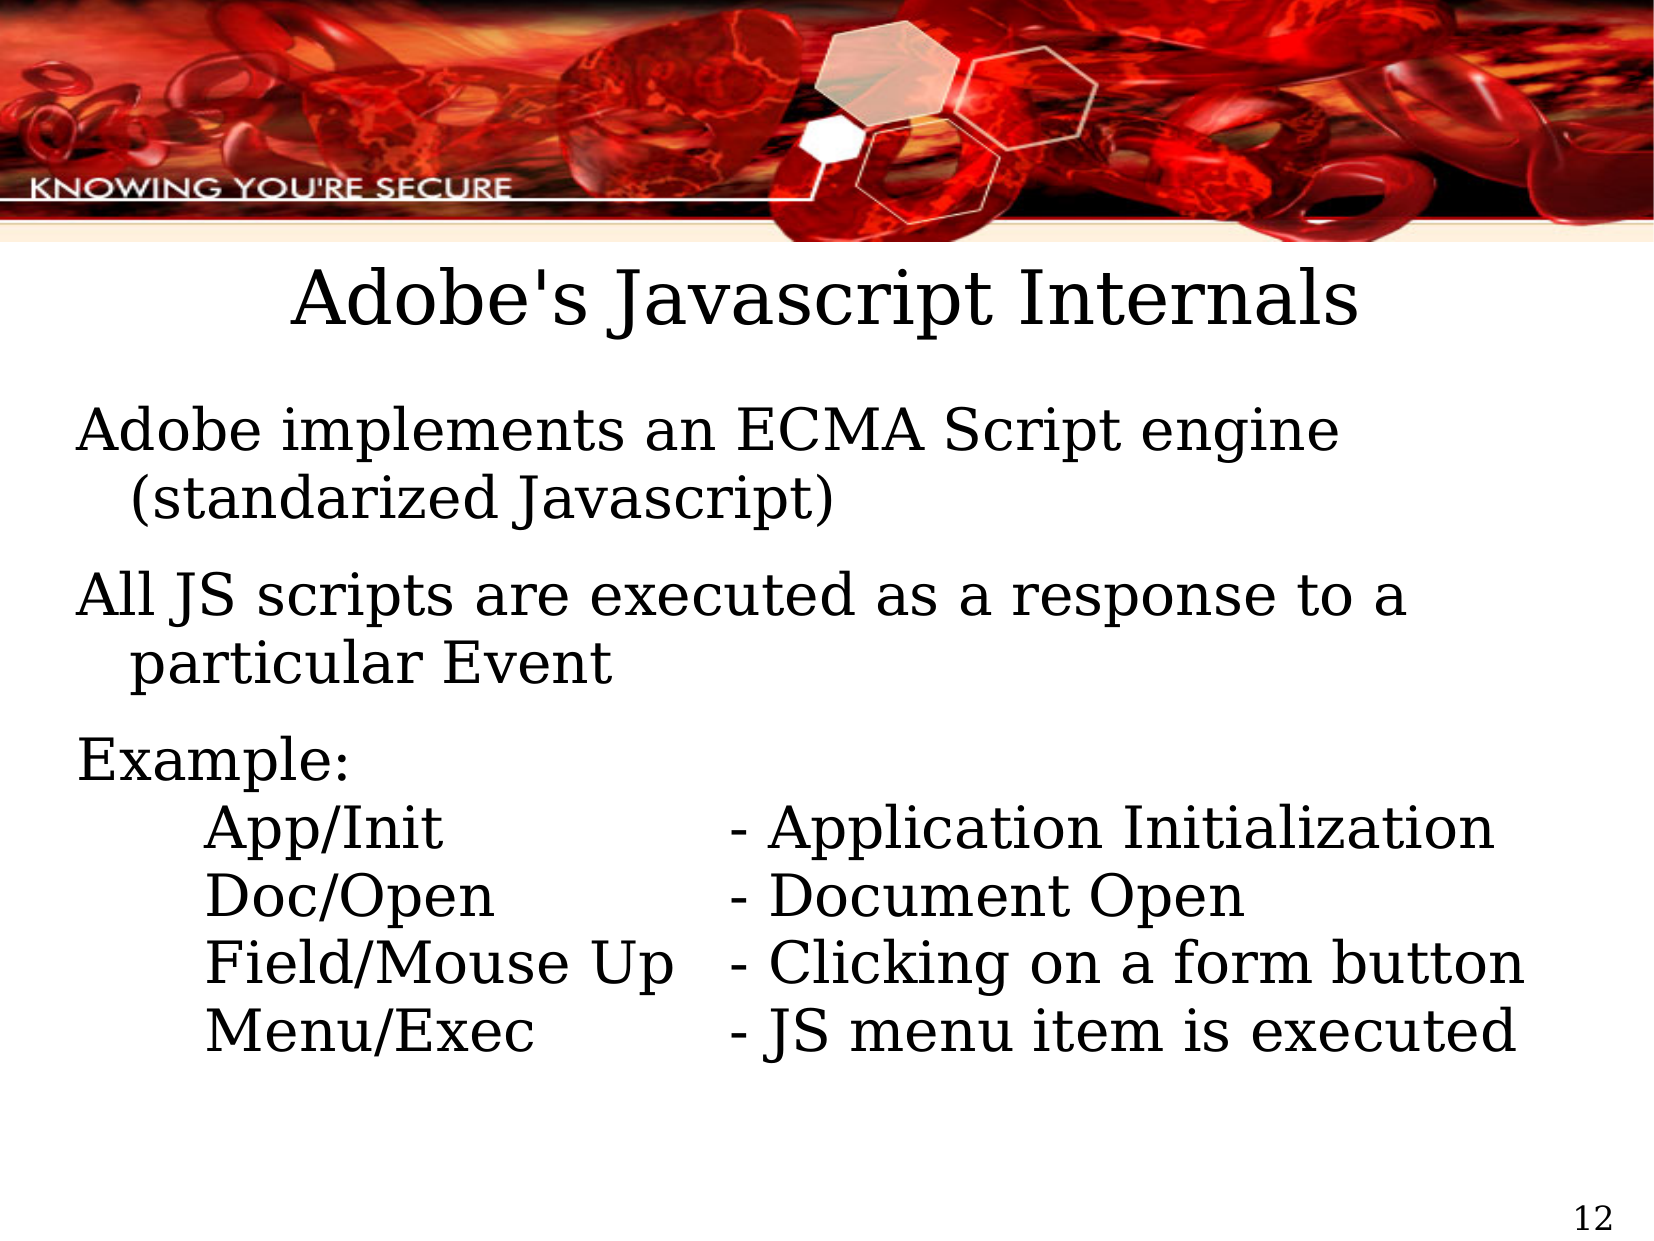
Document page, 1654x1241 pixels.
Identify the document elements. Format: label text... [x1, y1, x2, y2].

title Adobe's Javascript Internals [0, 195, 1654, 403]
picture [0, 0, 1654, 195]
list Adobe implements an ECMA Script engine (standarized Javascript) All JS scripts are executed as a response to a particular Event Example: App/Init - Application Initialization Doc/Open - Document Open Field/Mouse Up - Clicking on a form button Menu/Exec - JS menu item is executed [59, 396, 1595, 1066]
